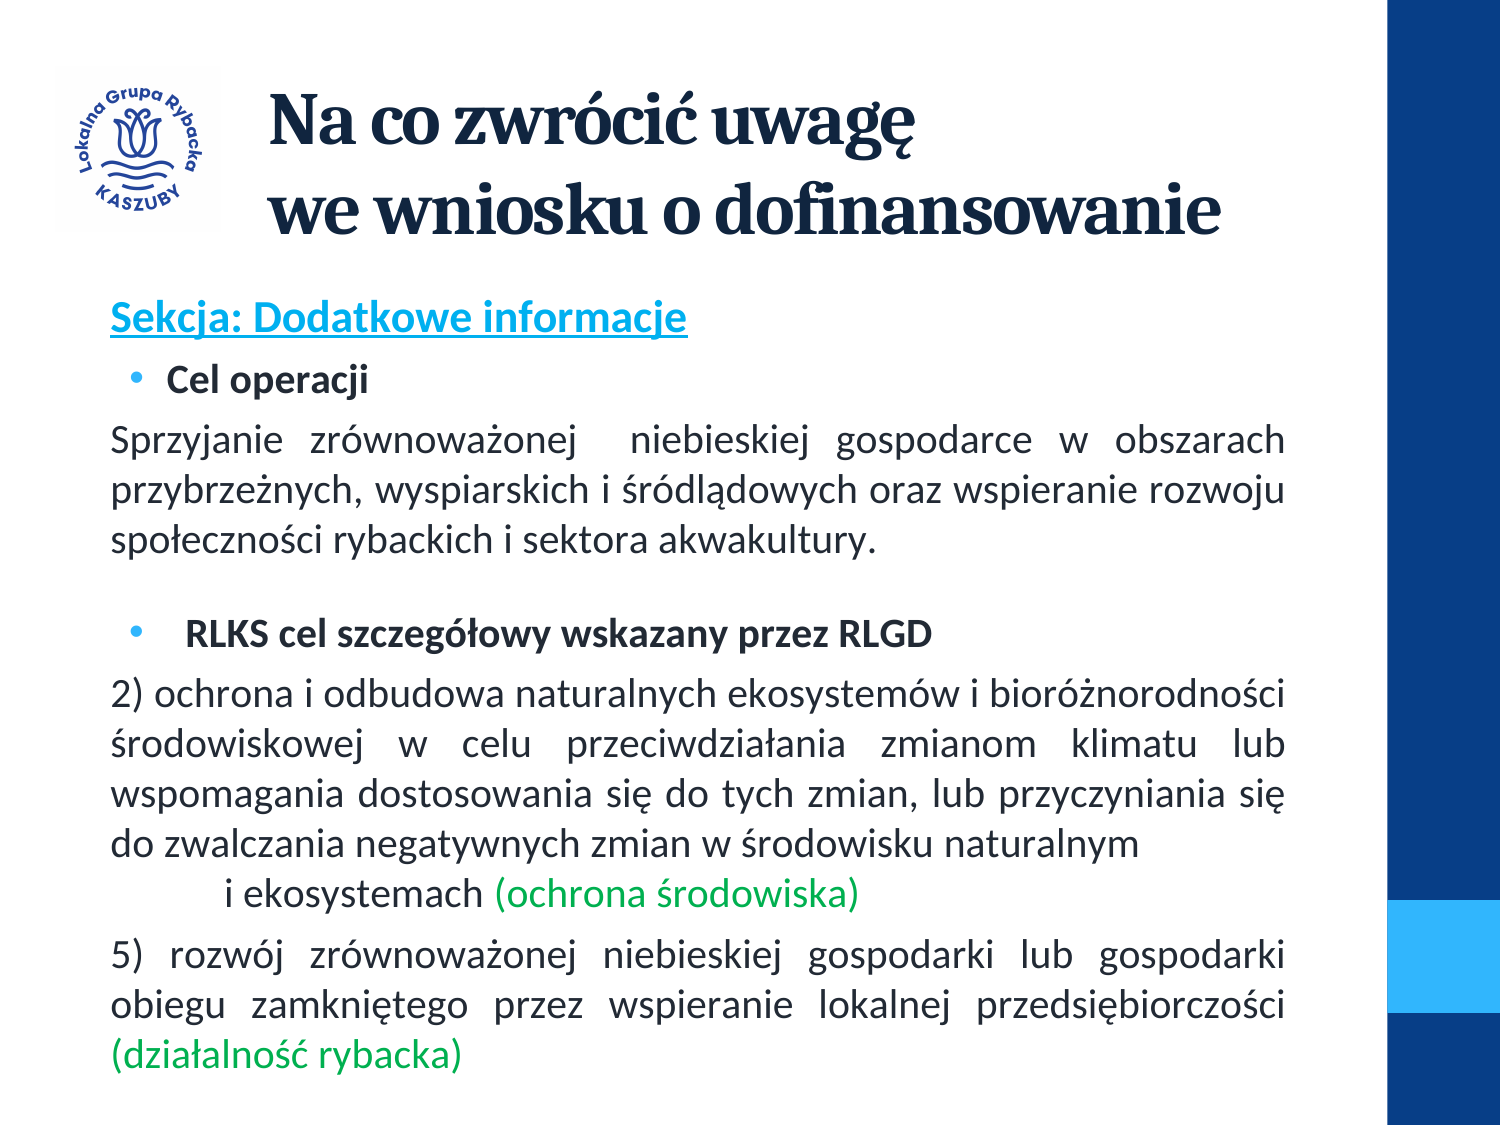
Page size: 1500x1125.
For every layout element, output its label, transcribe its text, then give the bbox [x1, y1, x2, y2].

title Na co zwrócić uwagę we wniosku o dofinansowanie [253, 30, 1326, 289]
text_box Sekcja: Dodatkowe informacje Cel operacji Sprzyjanie zrównoważonej niebieskiej gospodarce w obszarach przybrzeżnych, wyspiarskich i śródlądowych oraz wspieranie rozwoju społeczności rybackich i sektora akwakultury. RLKS cel szczegółowy wskazany przez RLGD 2) ochrona i odbudowa naturalnych ekosystemów i bioróżnorodności środowiskowej w celu przeciwdziałania zmianom klimatu lub wspomagania dostosowania się do tych zmian, lub przyczyniania się do zwalczania negatywnych zmian w środowisku naturalnym i ekosystemach (ochrona środowiska) 5) rozwój zrównoważonej niebieskiej gospodarki lub gospodarki obiegu zamkniętego przez wspieranie lokalnej przedsiębiorczości (działalność rybacka) [76, 278, 1302, 1083]
picture [55, 66, 221, 232]
